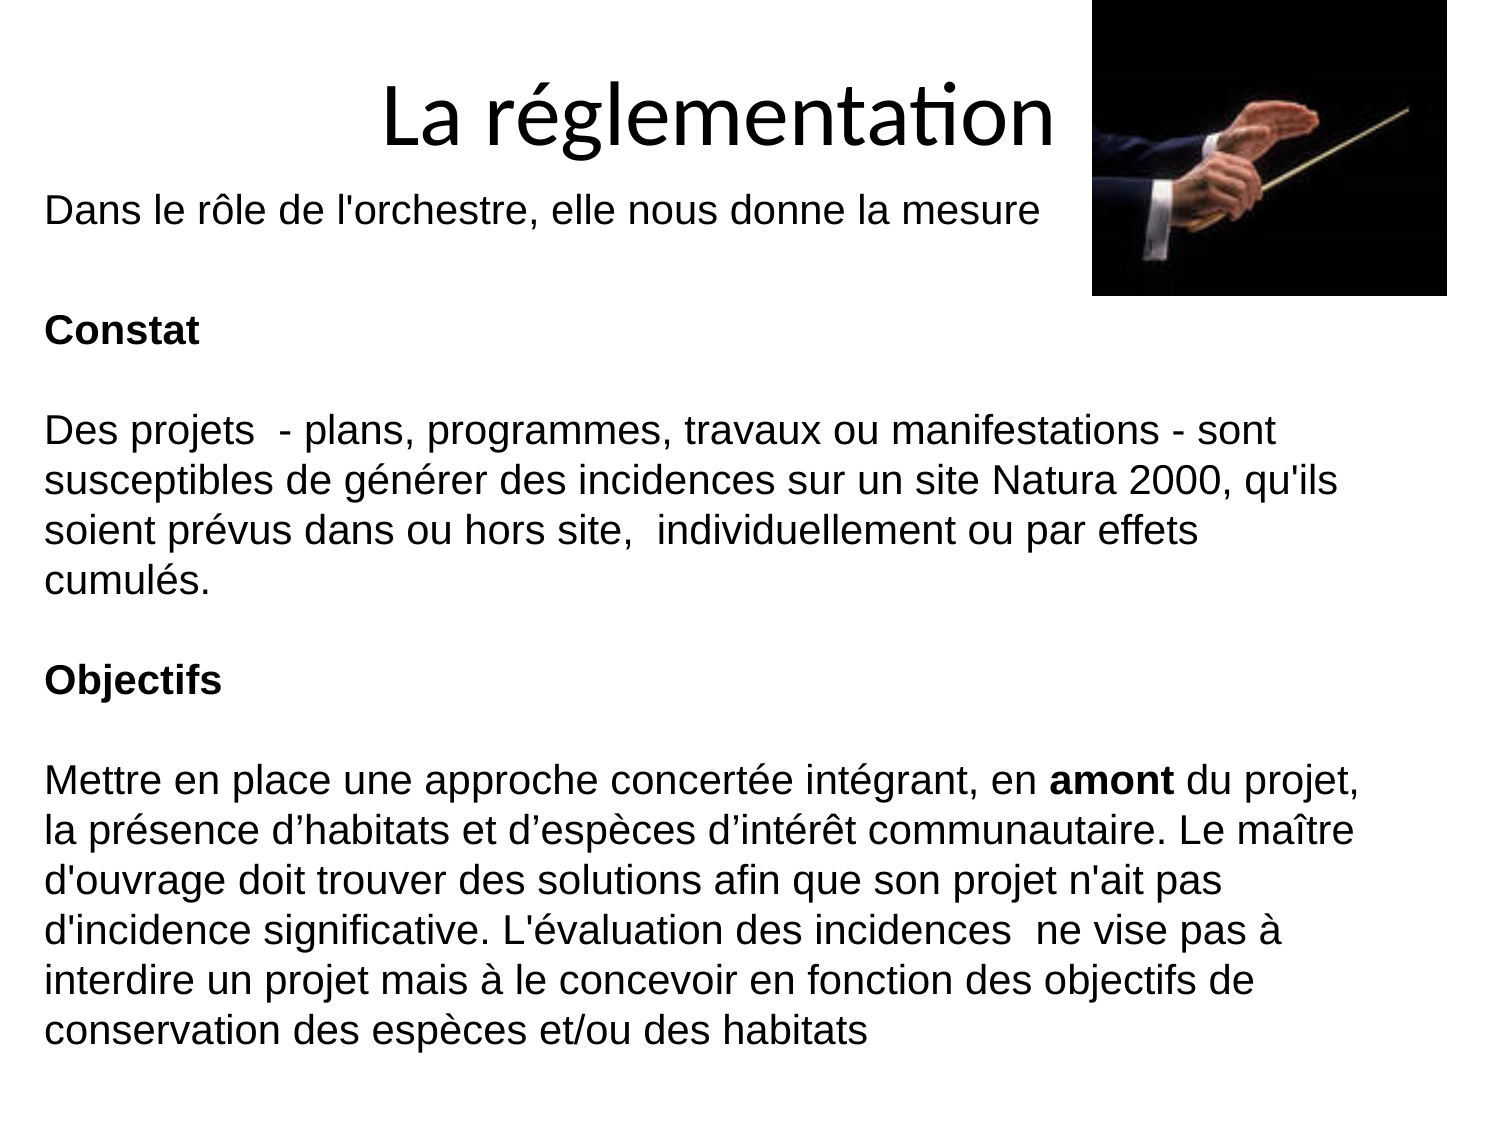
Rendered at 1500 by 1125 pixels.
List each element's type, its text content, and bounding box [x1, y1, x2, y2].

text_box La réglementation [51, 21, 1400, 257]
text_box Constat Des projets - plans, programmes, travaux ou manifestations - sont susceptibles de générer des incidences sur un site Natura 2000, qu'ils soient prévus dans ou hors site, individuellement ou par effets cumulés. Objectifs Mettre en place une approche concertée intégrant, en amont du projet, la présence d’habitats et d’espèces d’intérêt communautaire. Le maître d'ouvrage doit trouver des solutions afin que son projet n'ait pas d'incidence significative. L'évaluation des incidences ne vise pas à interdire un projet mais à le concevoir en fonction des objectifs de conservation des espèces et/ou des habitats [29, 295, 1388, 1011]
picture [1092, 0, 1447, 296]
text_box Dans le rôle de l'orchestre, elle nous donne la mesure [29, 125, 1057, 295]
